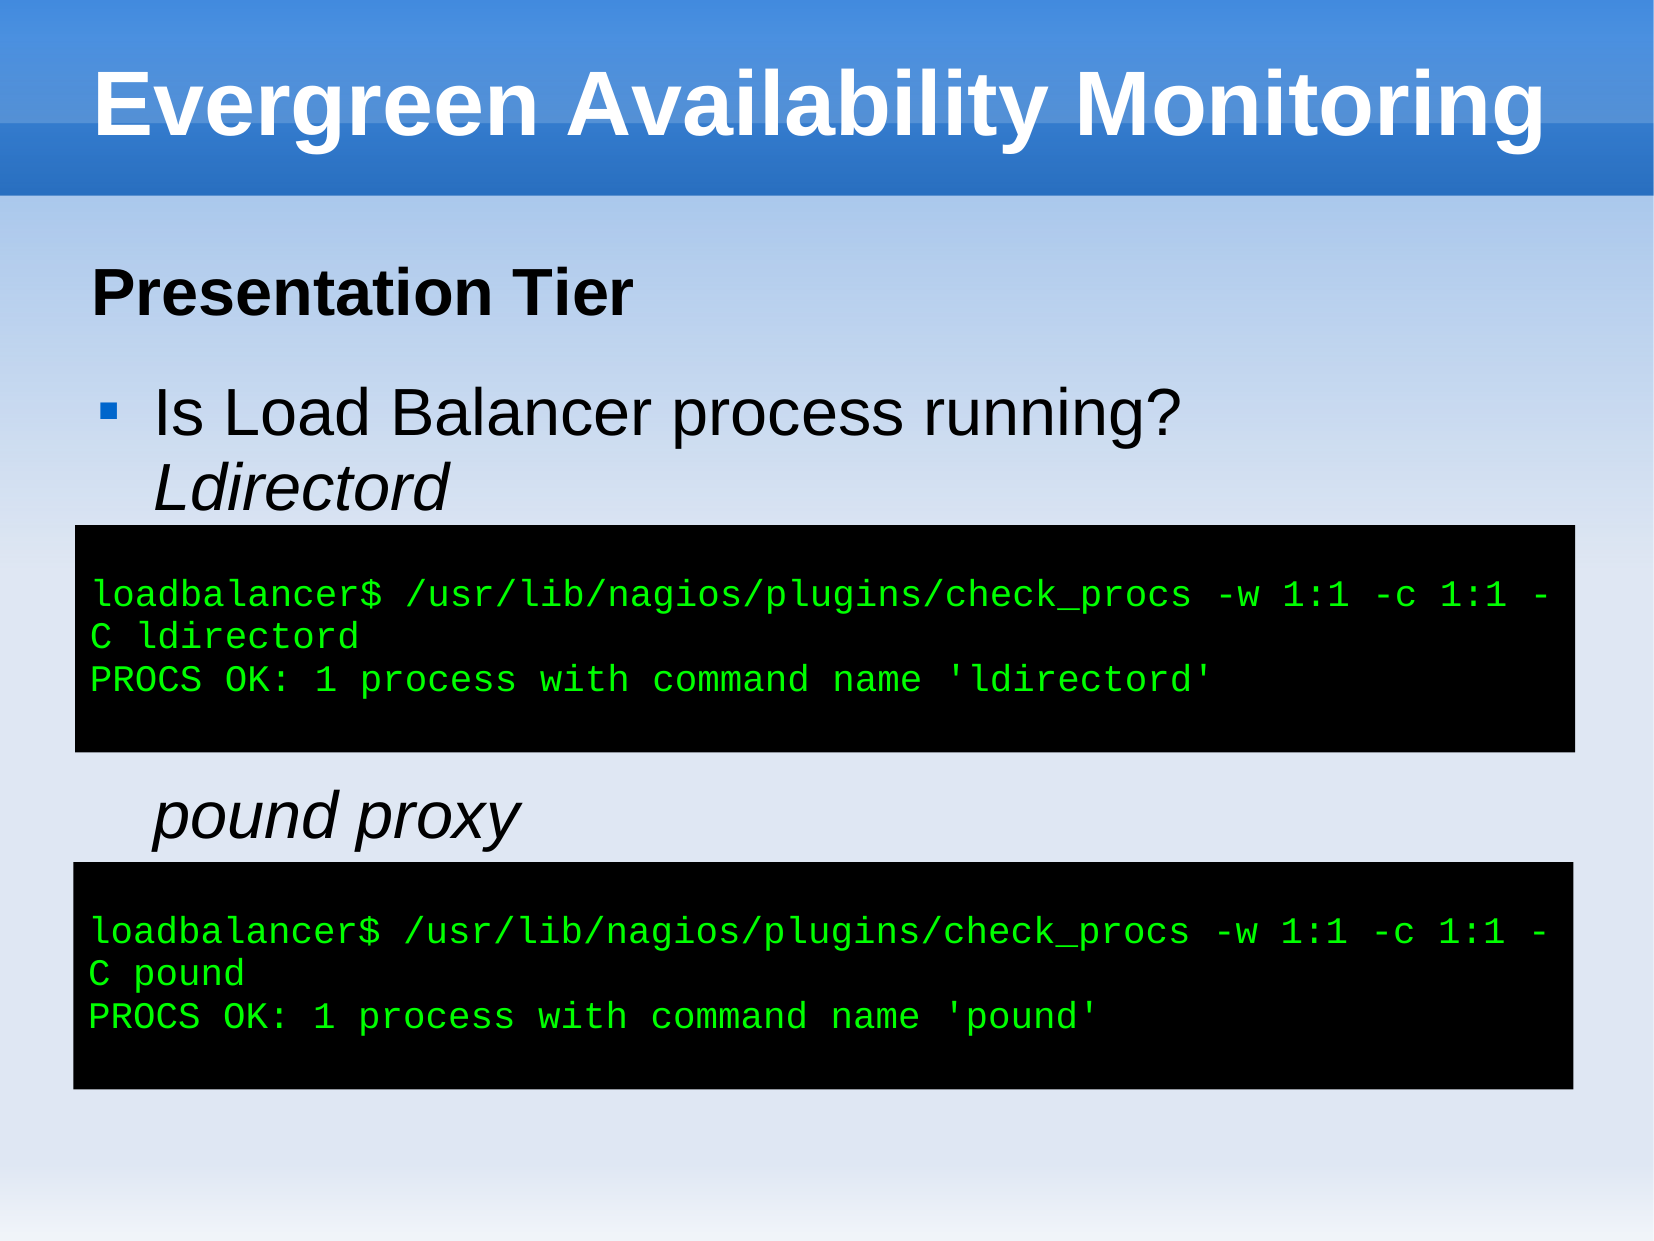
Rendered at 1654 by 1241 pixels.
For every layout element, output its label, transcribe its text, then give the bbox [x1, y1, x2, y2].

text_box loadbalancer$ /usr/lib/nagios/plugins/check_procs -w 1:1 -c 1:1 -C pound PROCS OK: 1 process with command name 'pound' [73, 862, 1574, 1090]
title Evergreen Availability Monitoring [76, 0, 1565, 208]
list Is Load Balancer process running? Ldirectord pound proxy [82, 753, 1571, 854]
text_box loadbalancer$ /usr/lib/nagios/plugins/check_procs -w 1:1 -c 1:1 -C ldirectord PROCS OK: 1 process with command name 'ldirectord' [75, 525, 1576, 753]
text_box Presentation Tier [76, 247, 652, 338]
list Is Load Balancer process running? Ldirectord pound proxy [82, 375, 1571, 525]
picture [0, 0, 1654, 1241]
